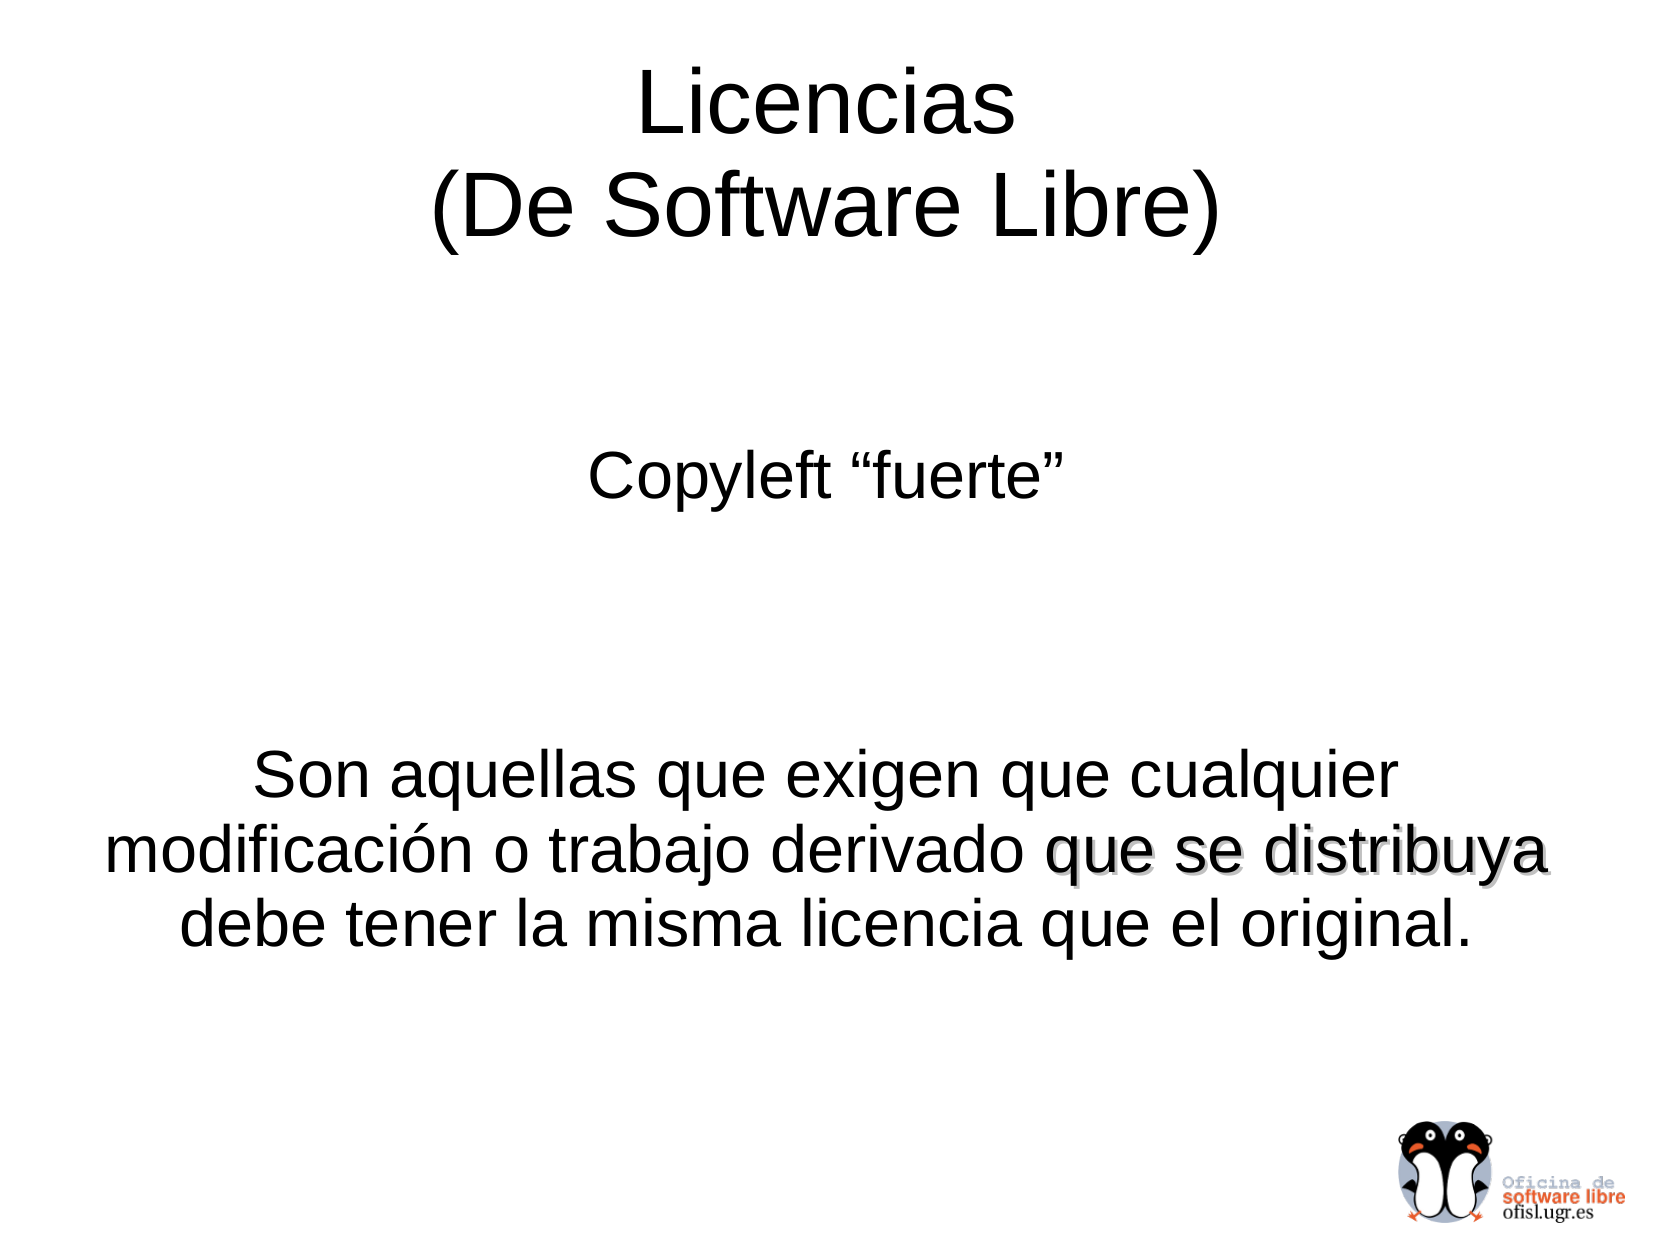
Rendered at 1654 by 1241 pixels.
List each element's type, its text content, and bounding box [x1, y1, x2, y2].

title Licencias (De Software Libre) [82, 50, 1571, 256]
subtitle Copyleft “fuerte” Son aquellas que exigen que cualquier modificación o trabajo derivado que se distribuya debe tener la misma licencia que el original. [82, 297, 1571, 1102]
picture [1398, 1121, 1625, 1223]
